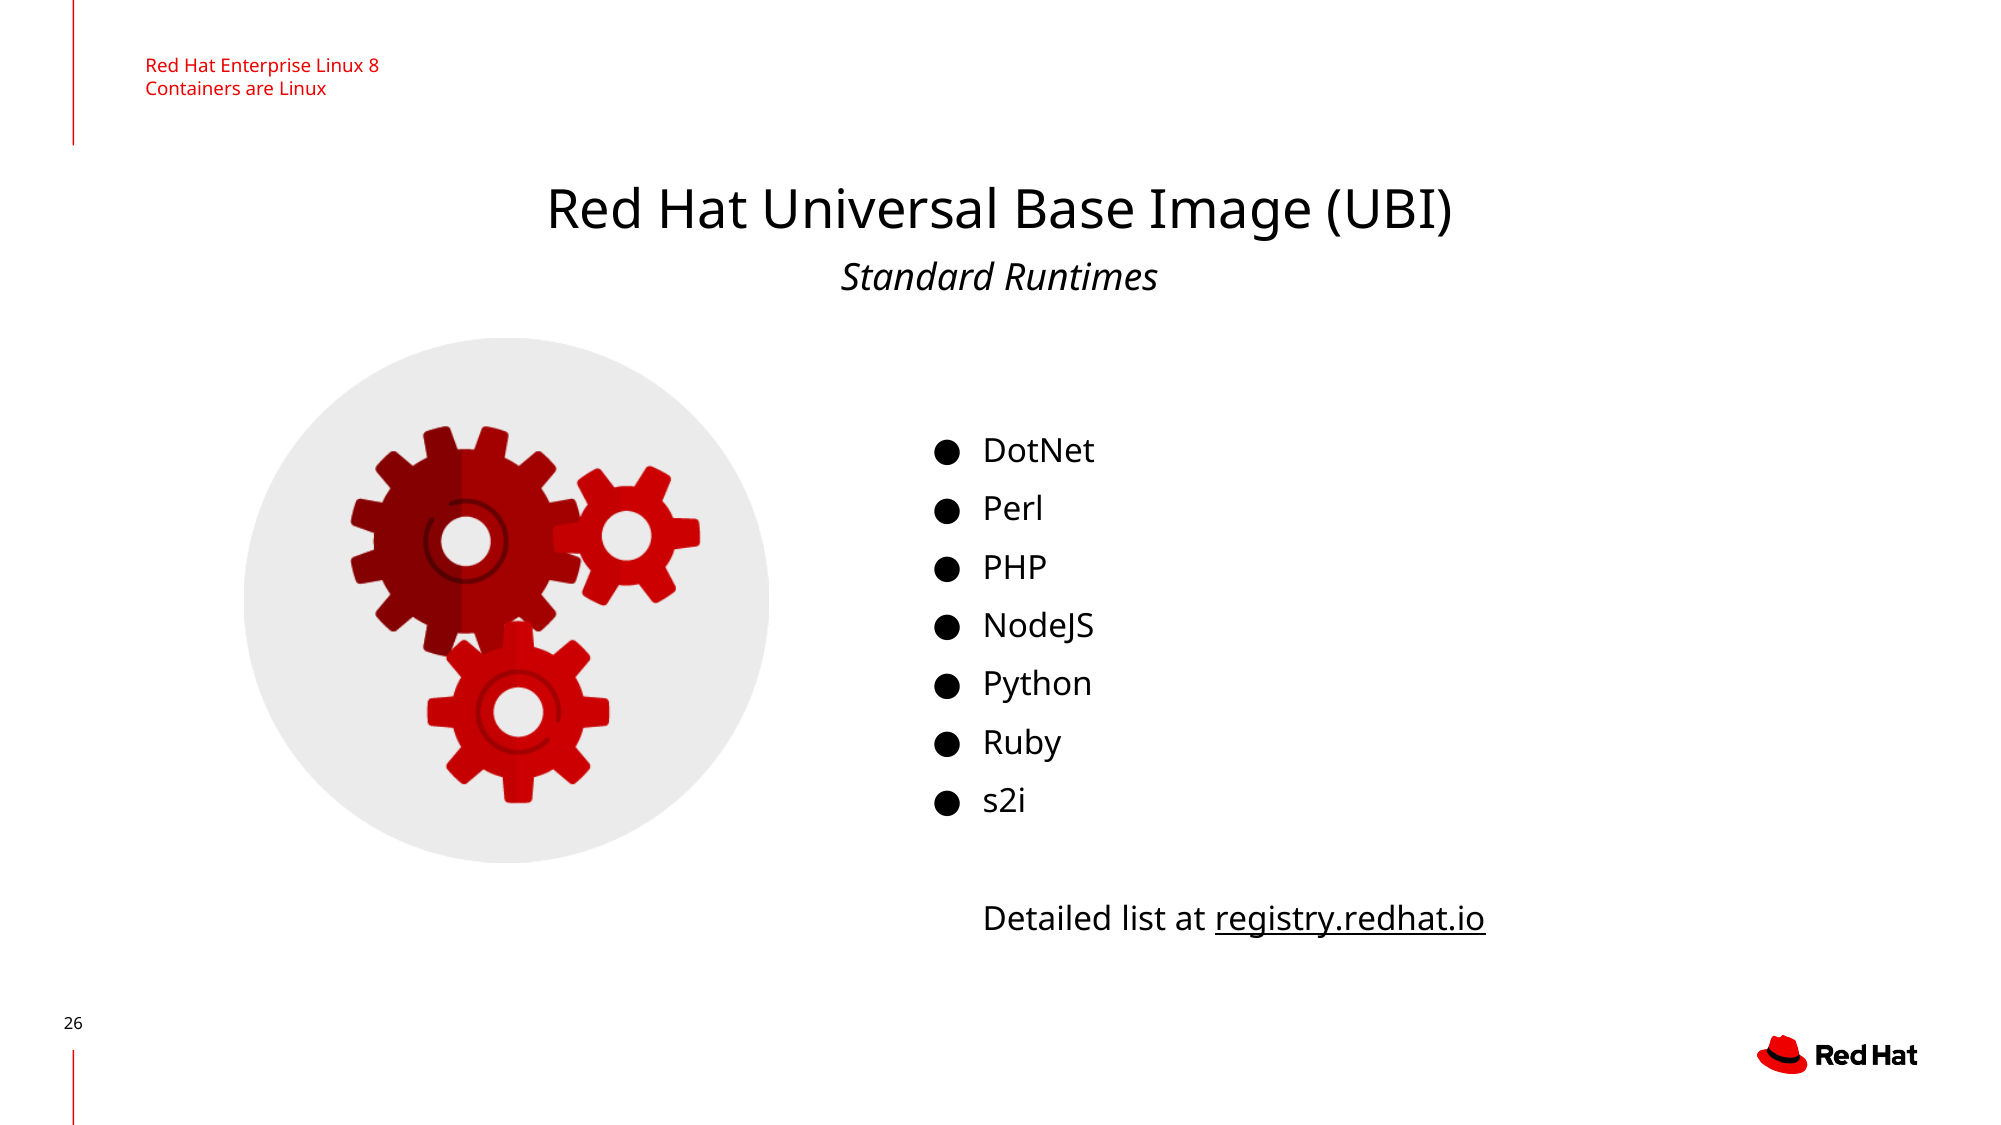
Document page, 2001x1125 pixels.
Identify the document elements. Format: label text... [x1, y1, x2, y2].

text_box DotNet Perl PHP NodeJS Python Ruby s2i Detailed list at registry.redhat.io [892, 355, 1820, 934]
picture [1757, 1035, 1918, 1074]
slide_number <number> [13, 1012, 134, 1036]
picture [244, 338, 769, 863]
title Red Hat Universal Base Image (UBI) Standard Runtimes [287, 155, 1713, 314]
text_box Red Hat Enterprise Linux 8 Containers are Linux [73, 9, 919, 144]
